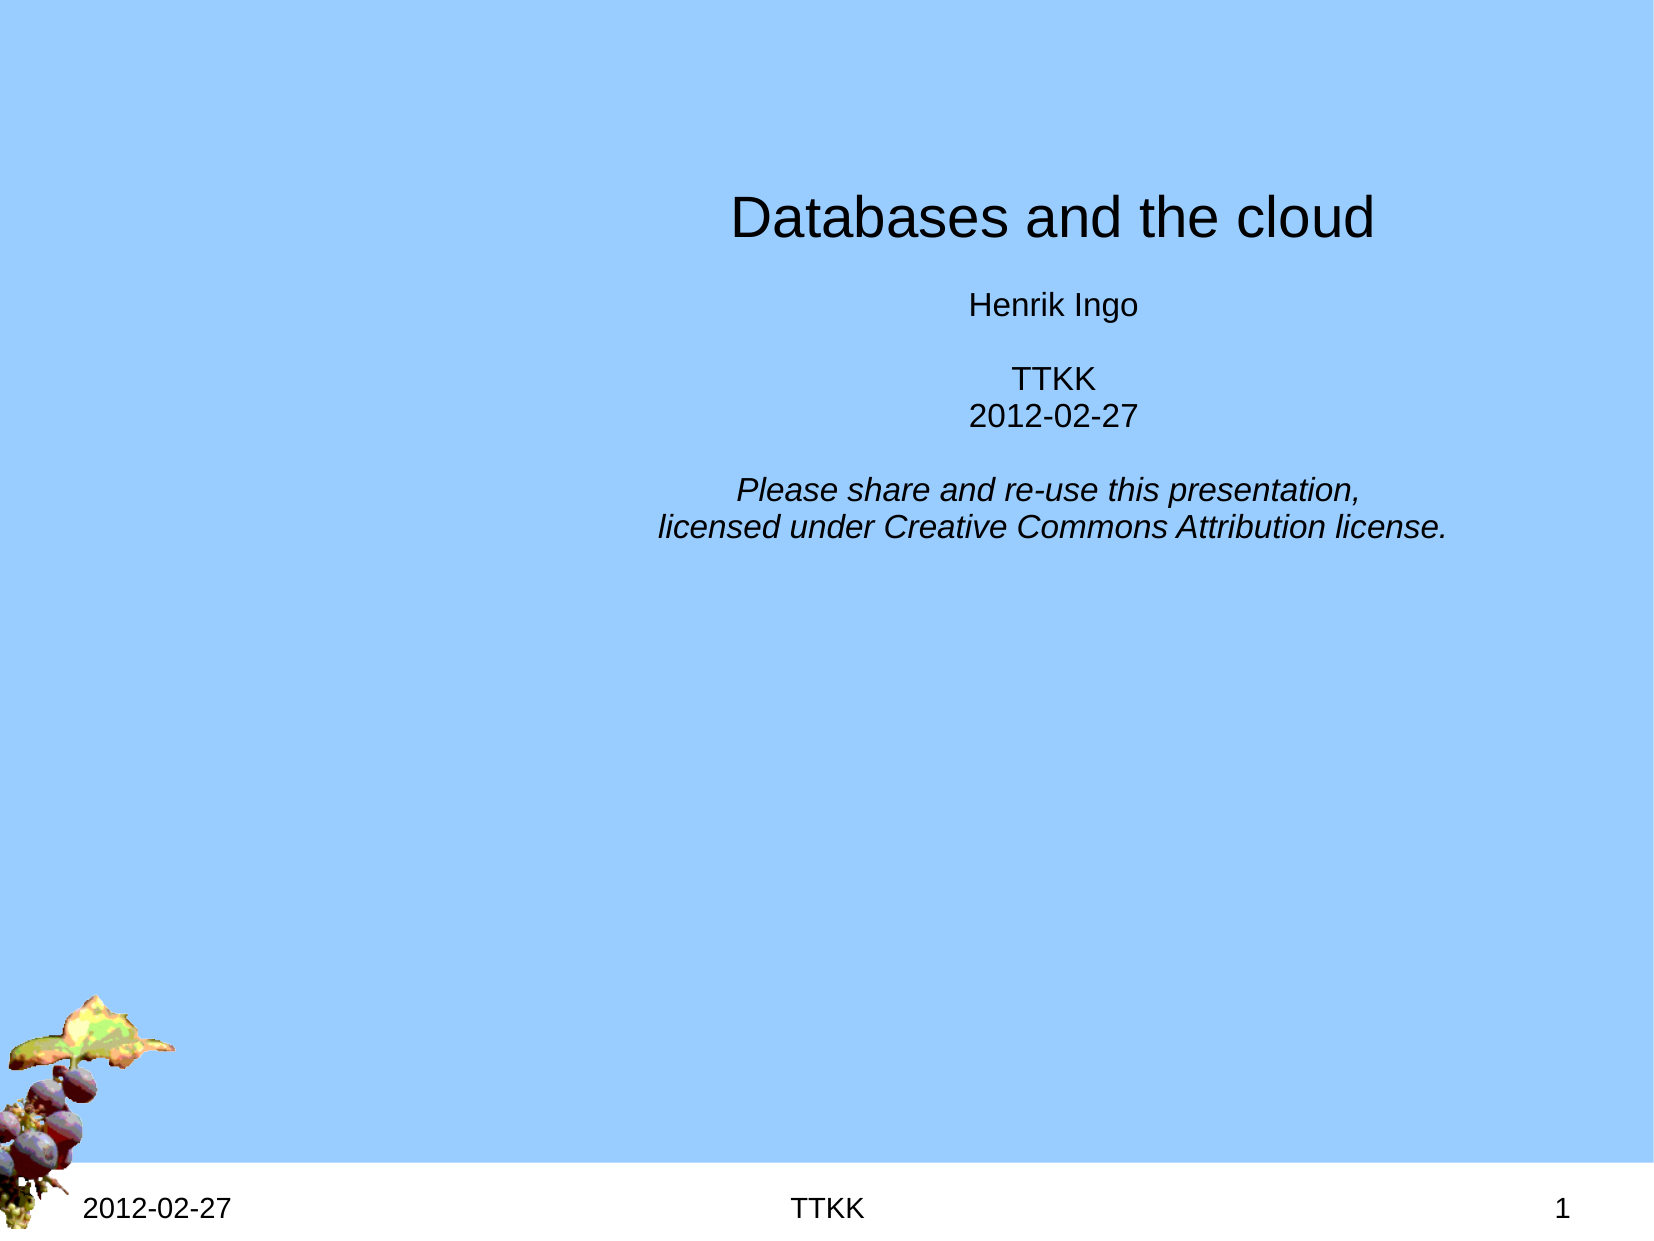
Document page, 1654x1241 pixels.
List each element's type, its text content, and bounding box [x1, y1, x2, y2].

picture [0, 990, 188, 1229]
subtitle Databases and the cloud Henrik Ingo TTKK 2012-02-27 Please share and re-use this presentation, licensed under Creative Commons Attribution license. [645, 112, 1463, 618]
